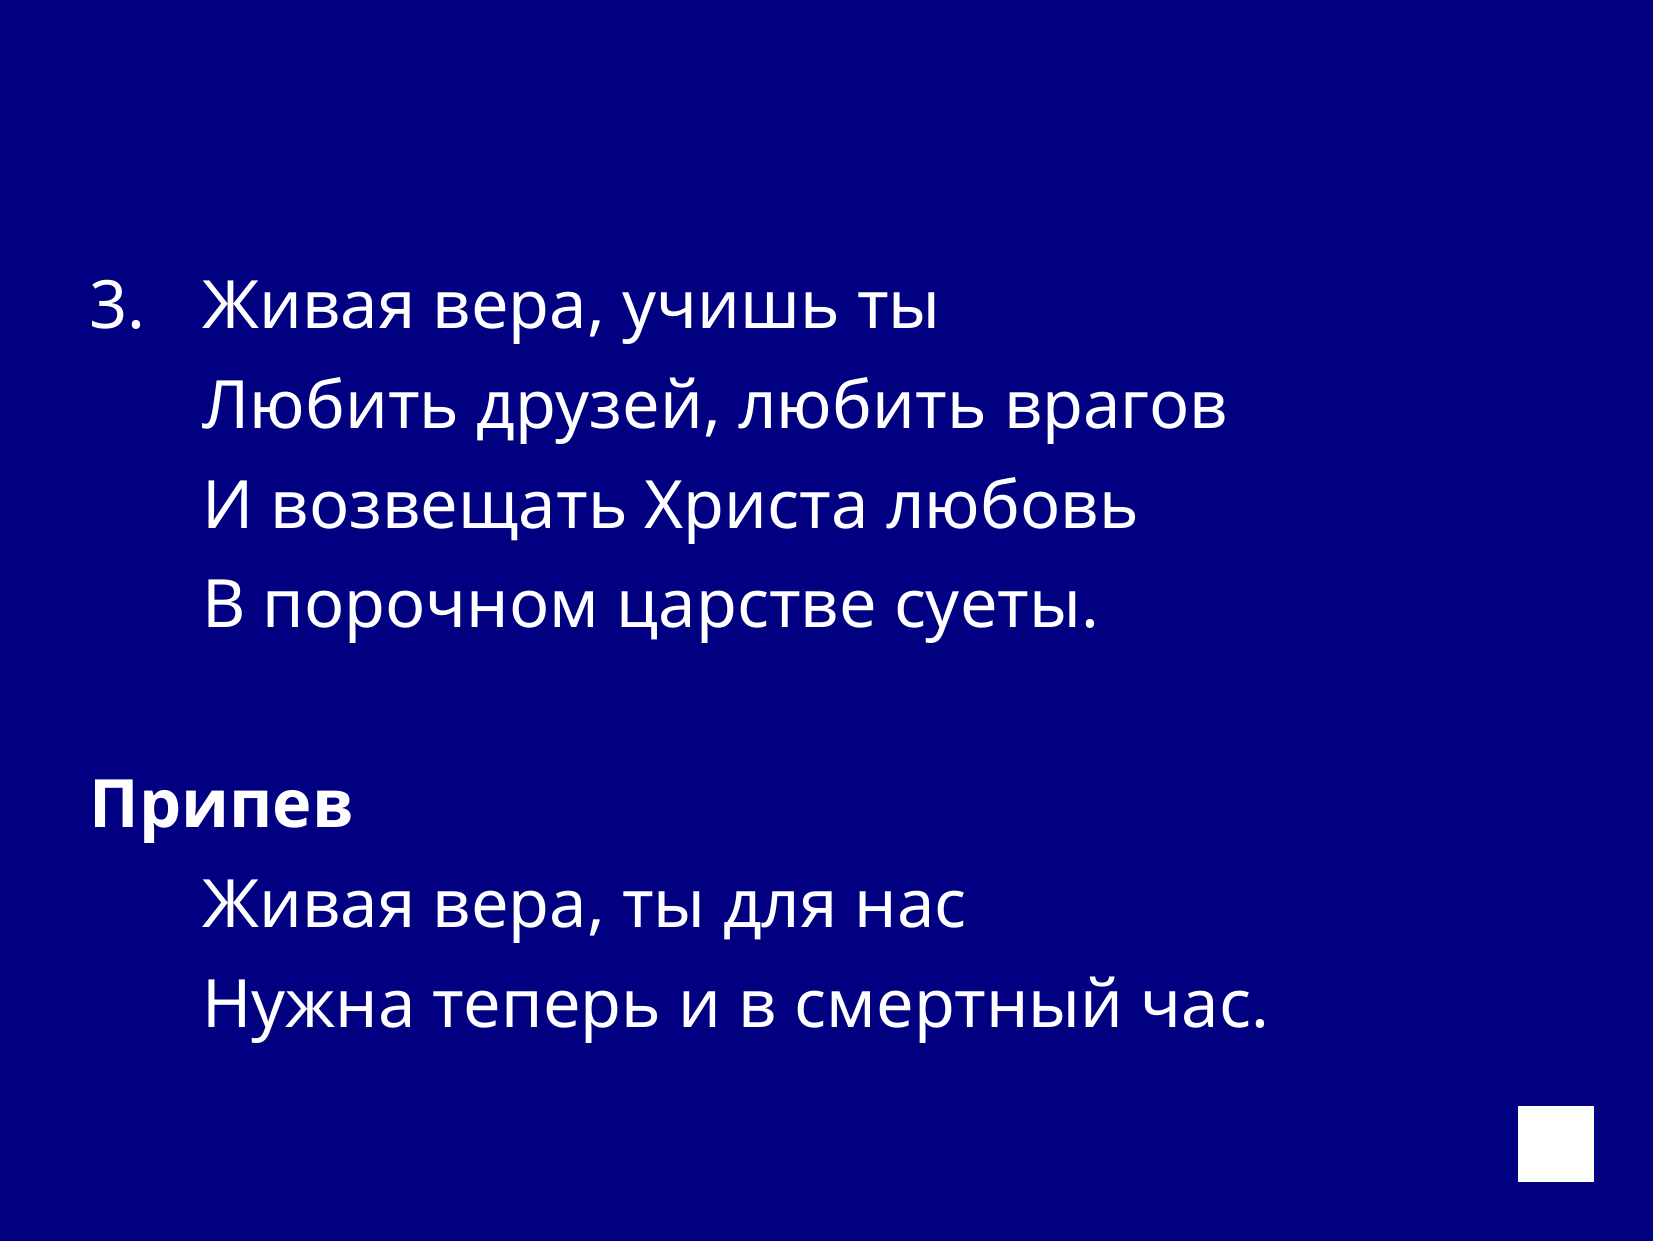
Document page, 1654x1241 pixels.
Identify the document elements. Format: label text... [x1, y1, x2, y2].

text_box [1518, 1106, 1594, 1182]
text_box 3. Живая вера, учишь ты Любить друзей, любить врагов И возвещать Христа любовь В порочном царстве суеты. Припев Живая вера, ты для нас Нужна теперь и в смертный час. [75, 150, 1576, 1163]
